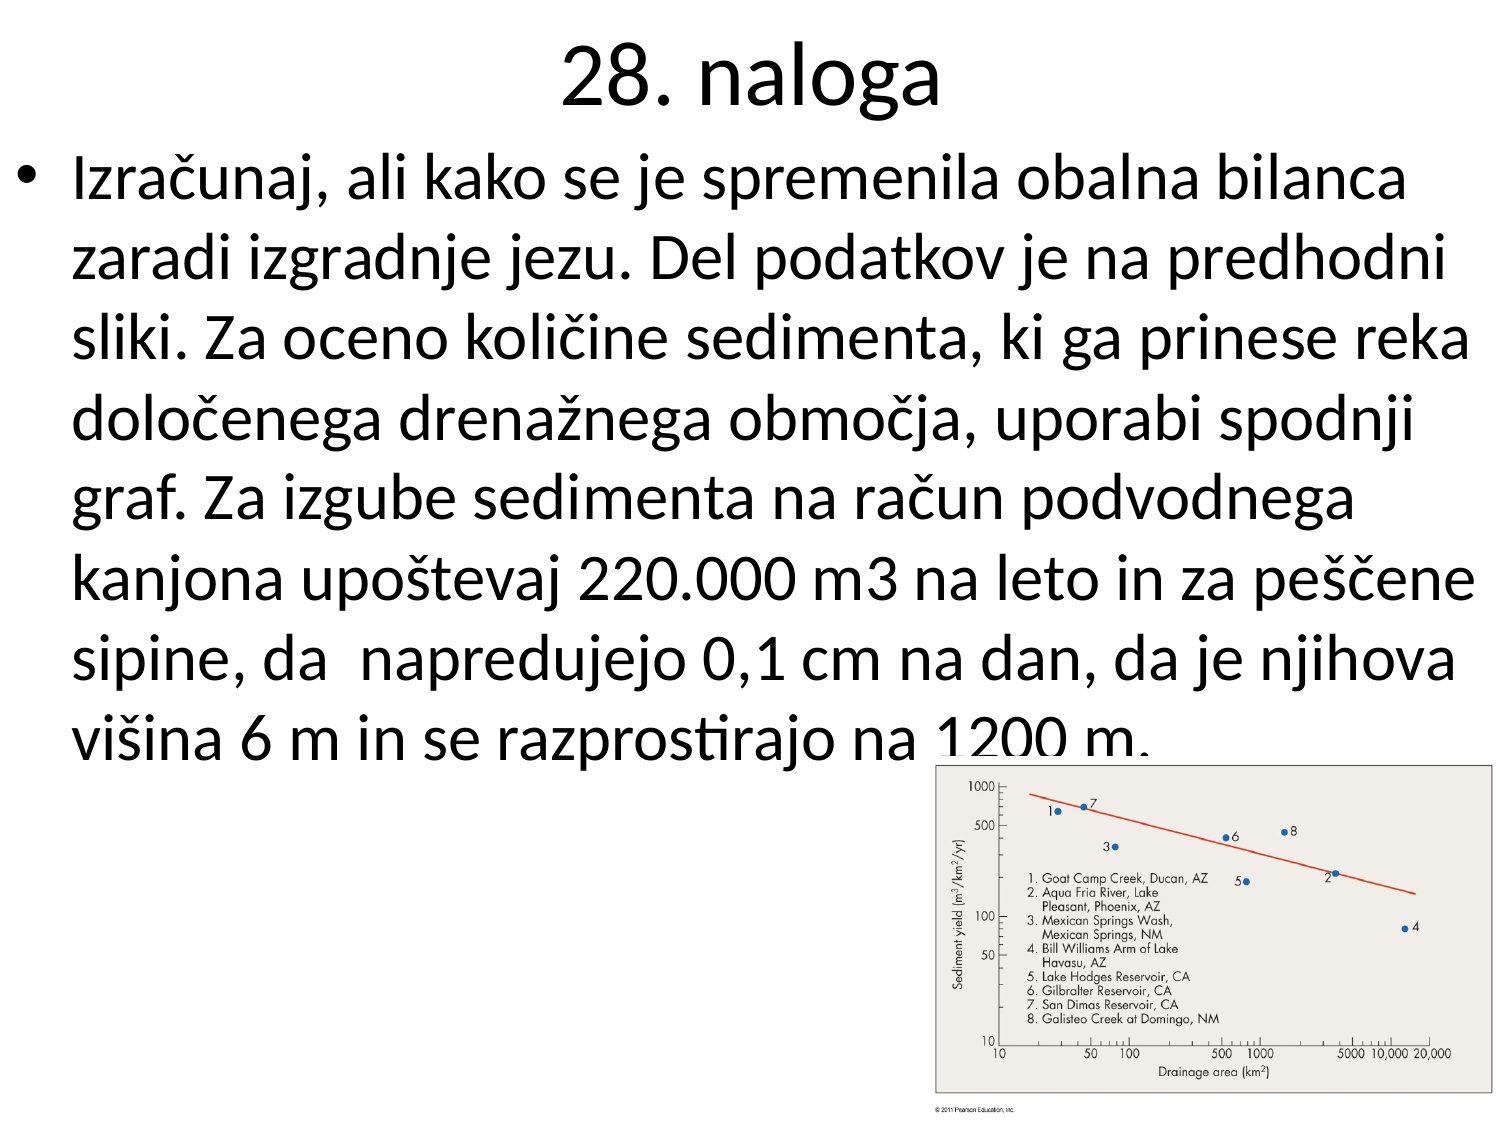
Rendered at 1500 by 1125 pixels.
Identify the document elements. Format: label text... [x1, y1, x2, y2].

list Izračunaj, ali kako se je spremenila obalna bilanca zaradi izgradnje jezu. Del podatkov je na predhodni sliki. Za oceno količine sedimenta, ki ga prinese reka določenega drenažnega območja, uporabi spodnji graf. Za izgube sedimenta na račun podvodnega kanjona upoštevaj 220.000 m3 na leto in za peščene sipine, da napredujejo 0,1 cm na dan, da je njihova višina 6 m in se razprostirajo na 1200 m. [0, 125, 1500, 799]
picture [927, 756, 1500, 1125]
title 28. naloga [76, 0, 1427, 125]
